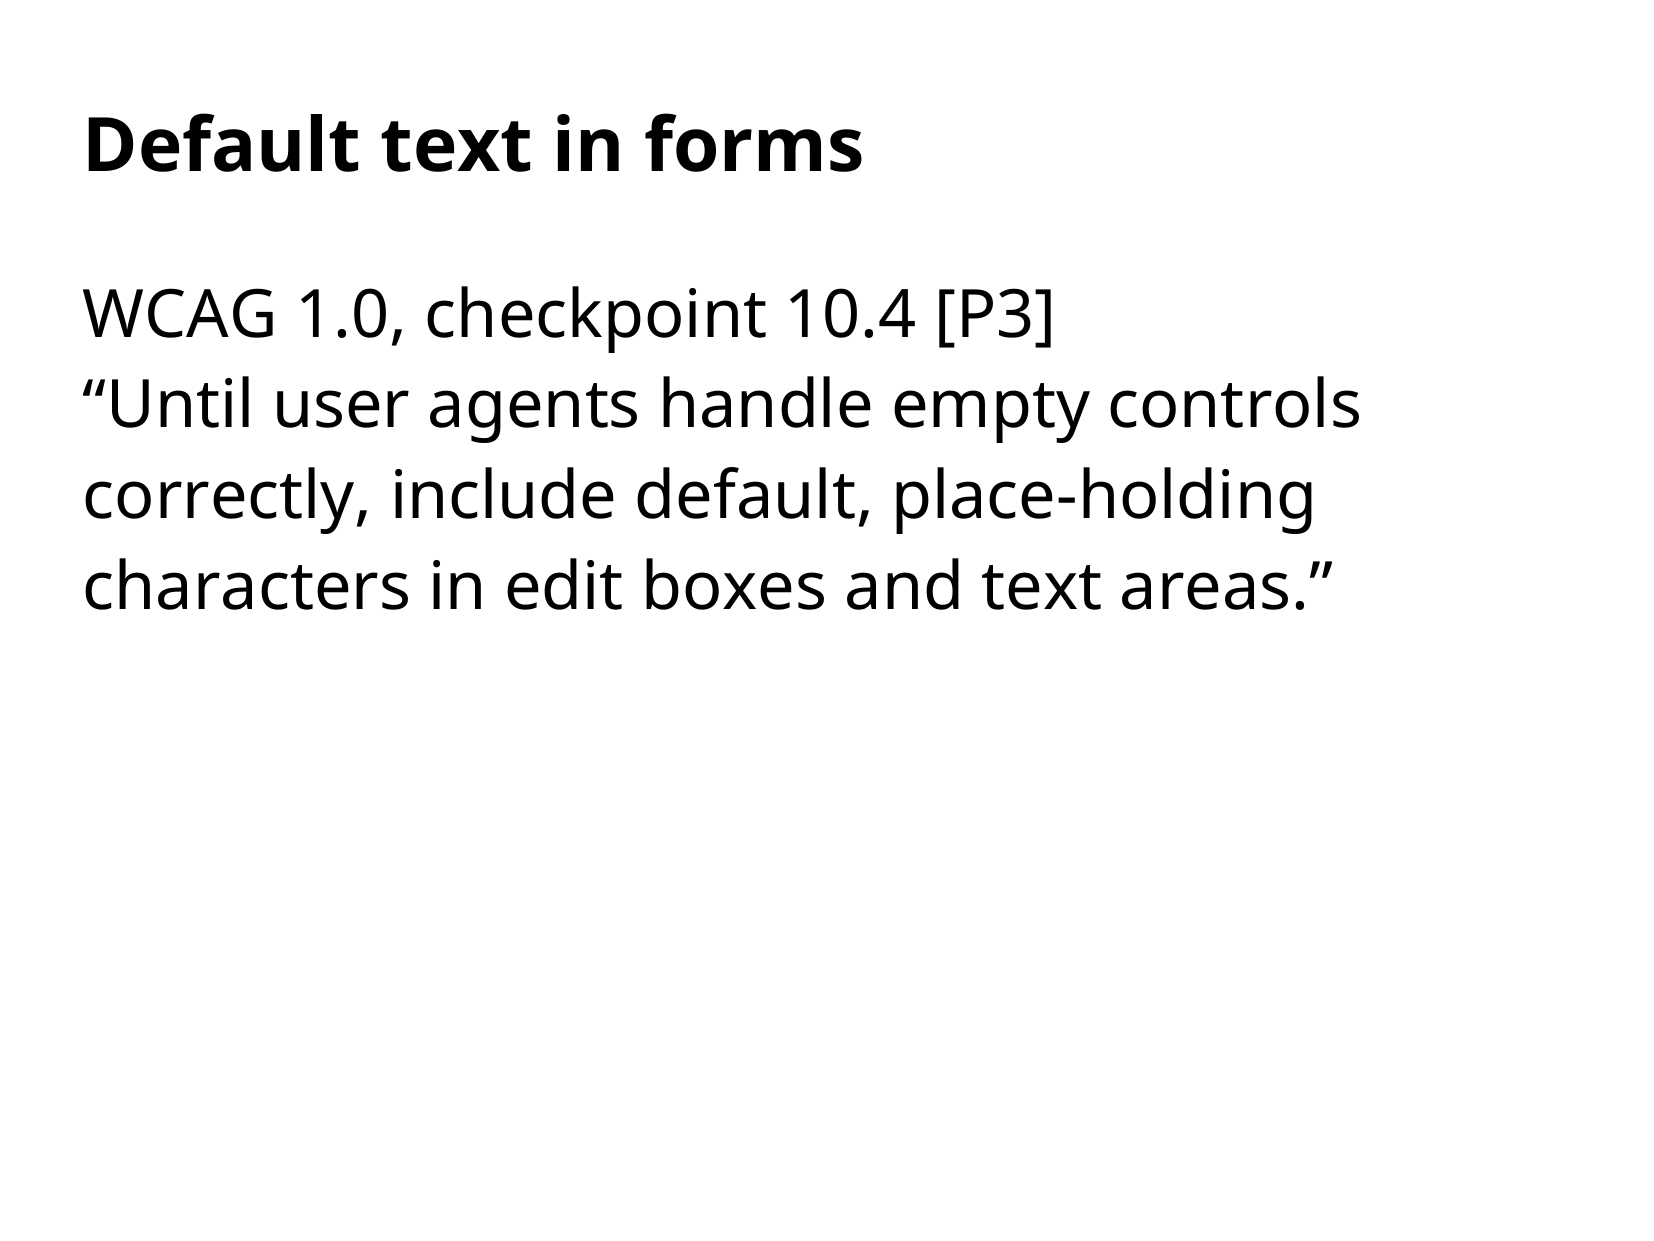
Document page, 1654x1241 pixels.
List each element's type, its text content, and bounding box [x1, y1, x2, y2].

list WCAG 1.0, checkpoint 10.4 [P3] “Until user agents handle empty controls correctly, include default, place-holding characters in edit boxes and text areas.” [82, 265, 1571, 1137]
title Default text in forms [82, 86, 1571, 200]
